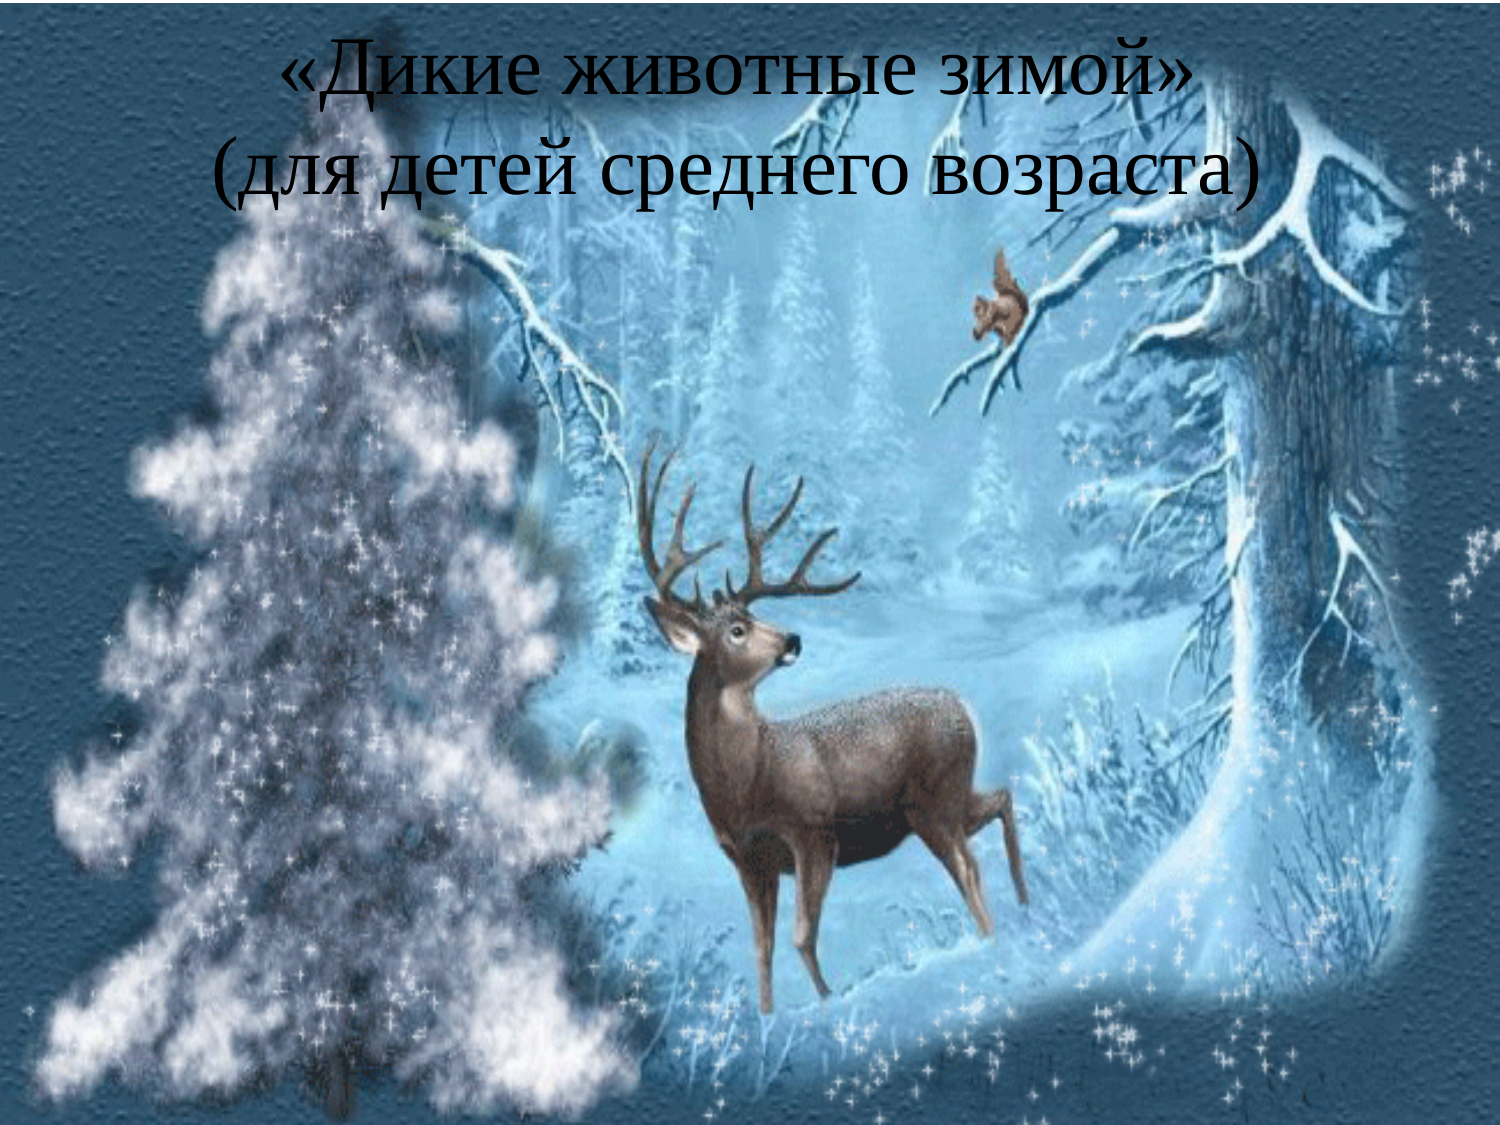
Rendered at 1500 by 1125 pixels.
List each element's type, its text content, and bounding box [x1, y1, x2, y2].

picture [0, 3, 1500, 1125]
text_box «Дикие животные зимой» (для детей среднего возраста) [52, 3, 1423, 219]
